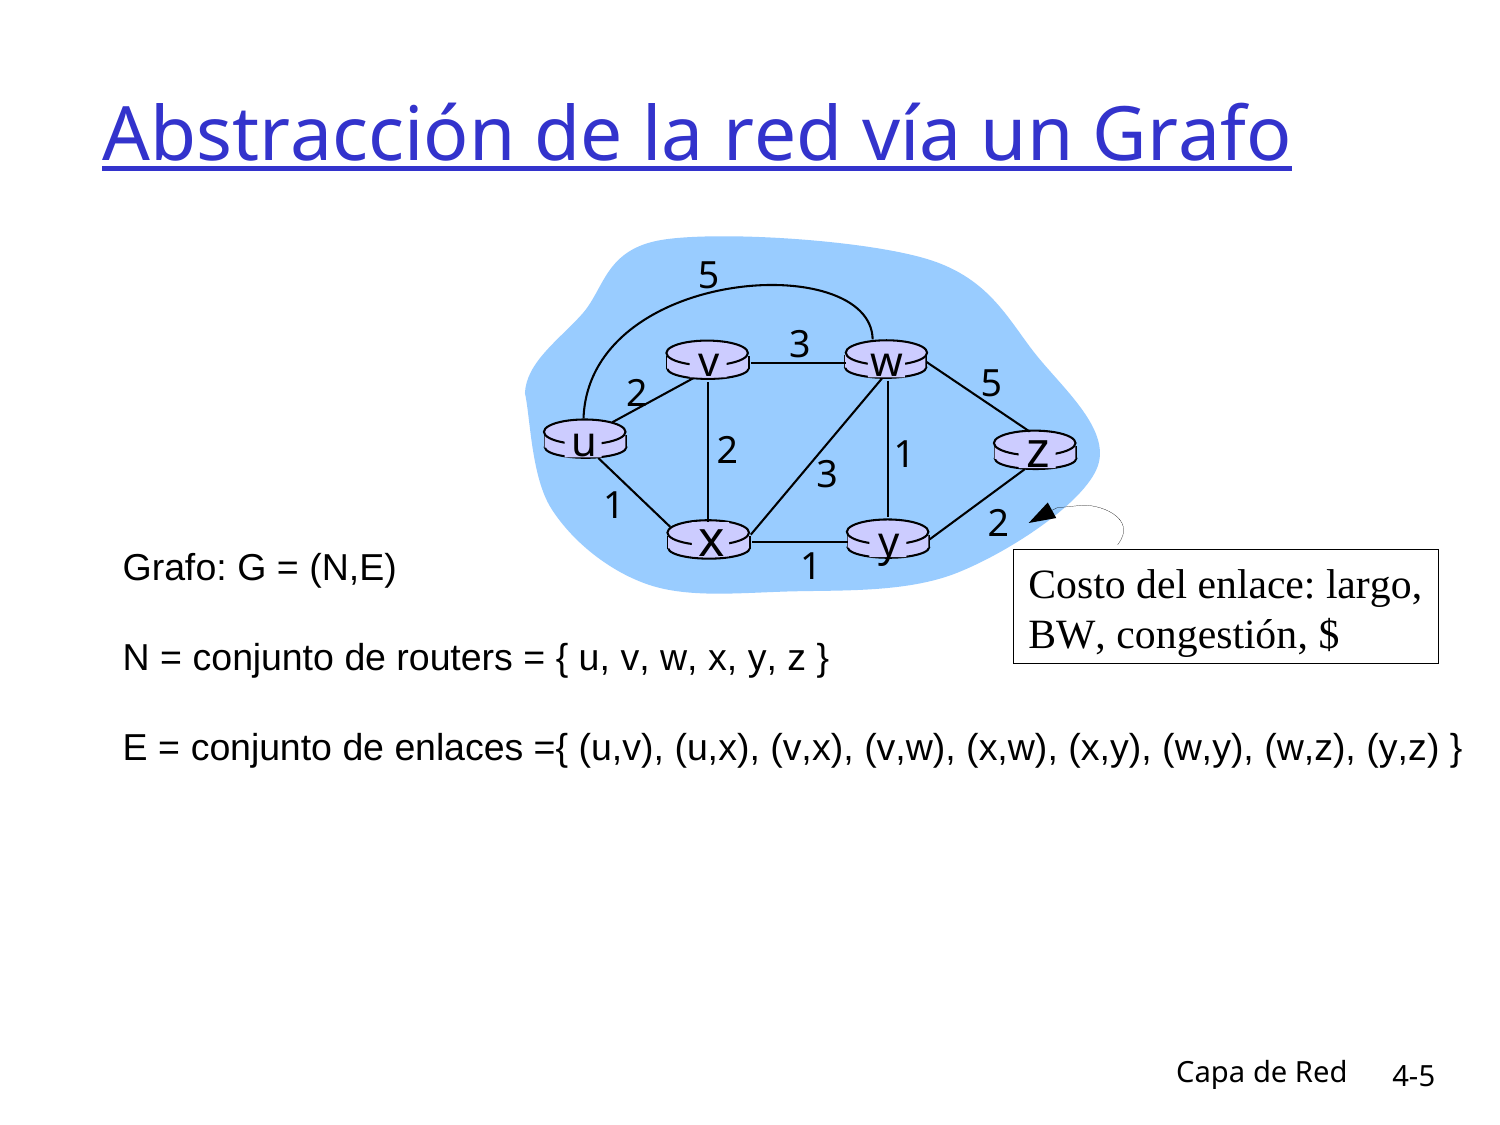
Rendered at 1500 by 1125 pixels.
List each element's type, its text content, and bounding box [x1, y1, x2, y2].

text_box [939, 511, 972, 535]
text_box Grafo: G = (N,E) N = conjunto de routers = { u, v, w, x, y, z } E = conjunto de enlaces ={ (u,v), (u,x), (v,x), (v,w), (x,w), (x,y), (w,y), (w,z), (y,z) } [108, 535, 1479, 776]
text_box [753, 393, 887, 535]
text_box 5 [683, 242, 735, 304]
text_box 1 [878, 422, 931, 484]
text_box Costo del enlace: largo, BW, congestión, $ [1013, 549, 1439, 664]
text_box v [683, 327, 735, 393]
text_box 5 [965, 351, 1018, 412]
text_box y [863, 507, 915, 535]
text_box 3 [774, 312, 826, 373]
text_box 3 [801, 442, 853, 503]
text_box [1053, 508, 1065, 515]
title Abstracción de la red vía un Grafo [87, 37, 1363, 225]
text_box z [1011, 410, 1065, 486]
text_box x [683, 498, 740, 535]
text_box 2 [611, 360, 663, 422]
text_box 2 [701, 417, 753, 479]
text_box [586, 287, 868, 535]
text_box u [556, 407, 612, 473]
text_box w [856, 327, 919, 393]
text_box 1 [588, 473, 640, 534]
text_box 2 [972, 491, 1025, 535]
text_box [524, 236, 1100, 535]
